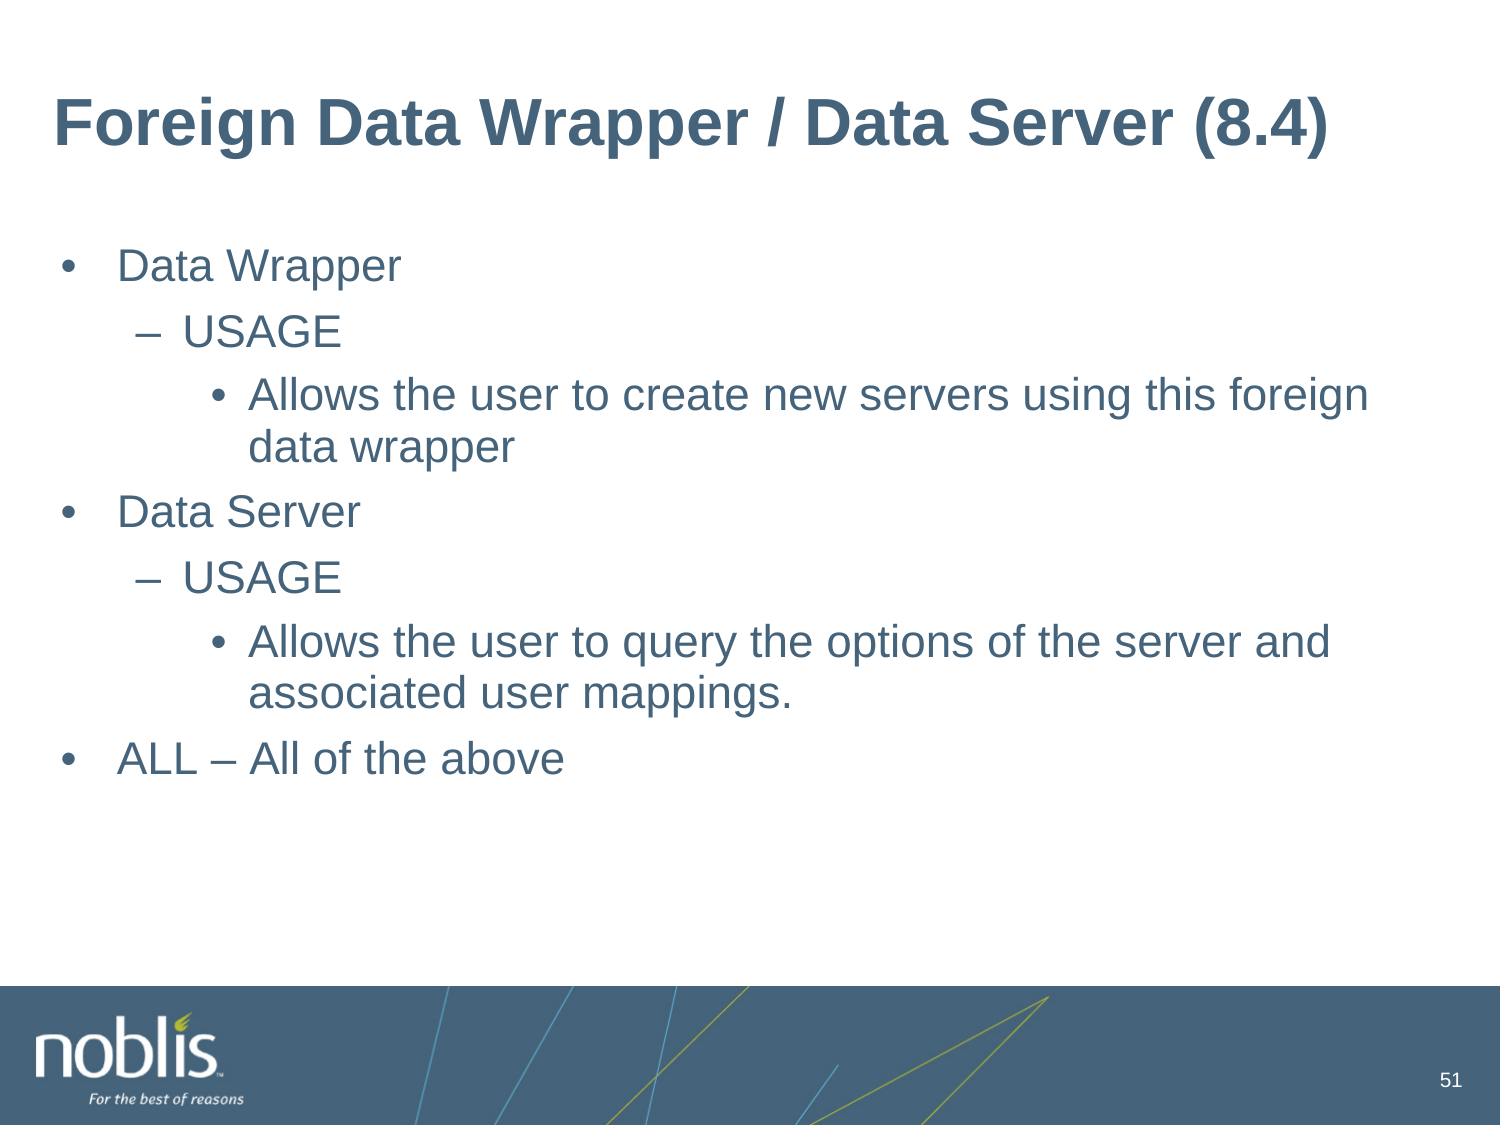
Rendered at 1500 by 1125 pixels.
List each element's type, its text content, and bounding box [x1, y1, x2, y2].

picture [0, 986, 1500, 1125]
title Foreign Data Wrapper / Data Server (8.4) [53, 38, 1438, 211]
list Data Wrapper USAGE Allows the user to create new servers using this foreign data wrapper Data Server USAGE Allows the user to query the options of the server and associated user mappings. ALL – All of the above [60, 239, 1437, 968]
